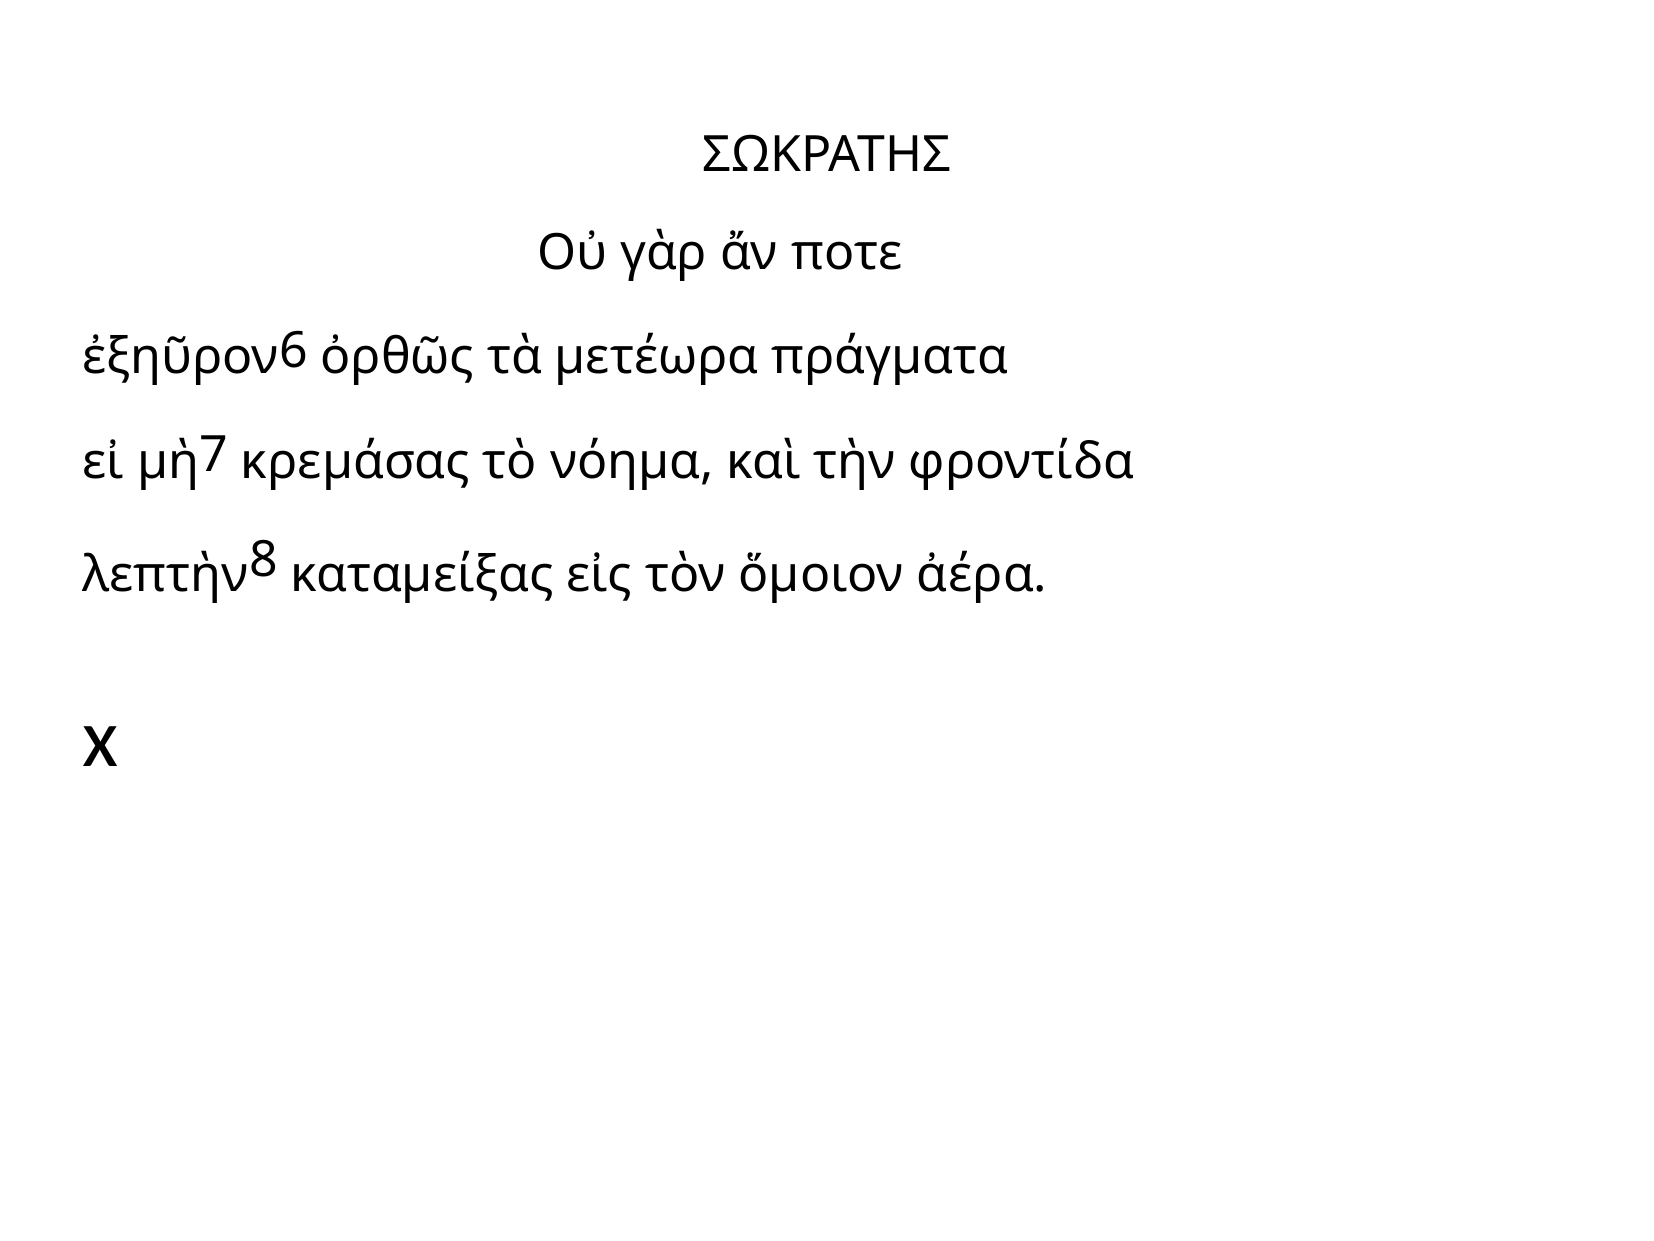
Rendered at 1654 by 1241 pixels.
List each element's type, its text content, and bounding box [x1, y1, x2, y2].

list ΣΩΚΡΑΤΗΣ Οὐ γὰρ ἄν ποτε ἐξηῦρον6 ὀρθῶς τὰ μετέωρα πράγματα εἰ μὴ7 κρεμάσας τὸ νόημα, καὶ τὴν φροντίδα λεπτὴν8 καταμείξας εἰς τὸν ὅμοιον ἀέρα. x [82, 118, 1571, 1121]
